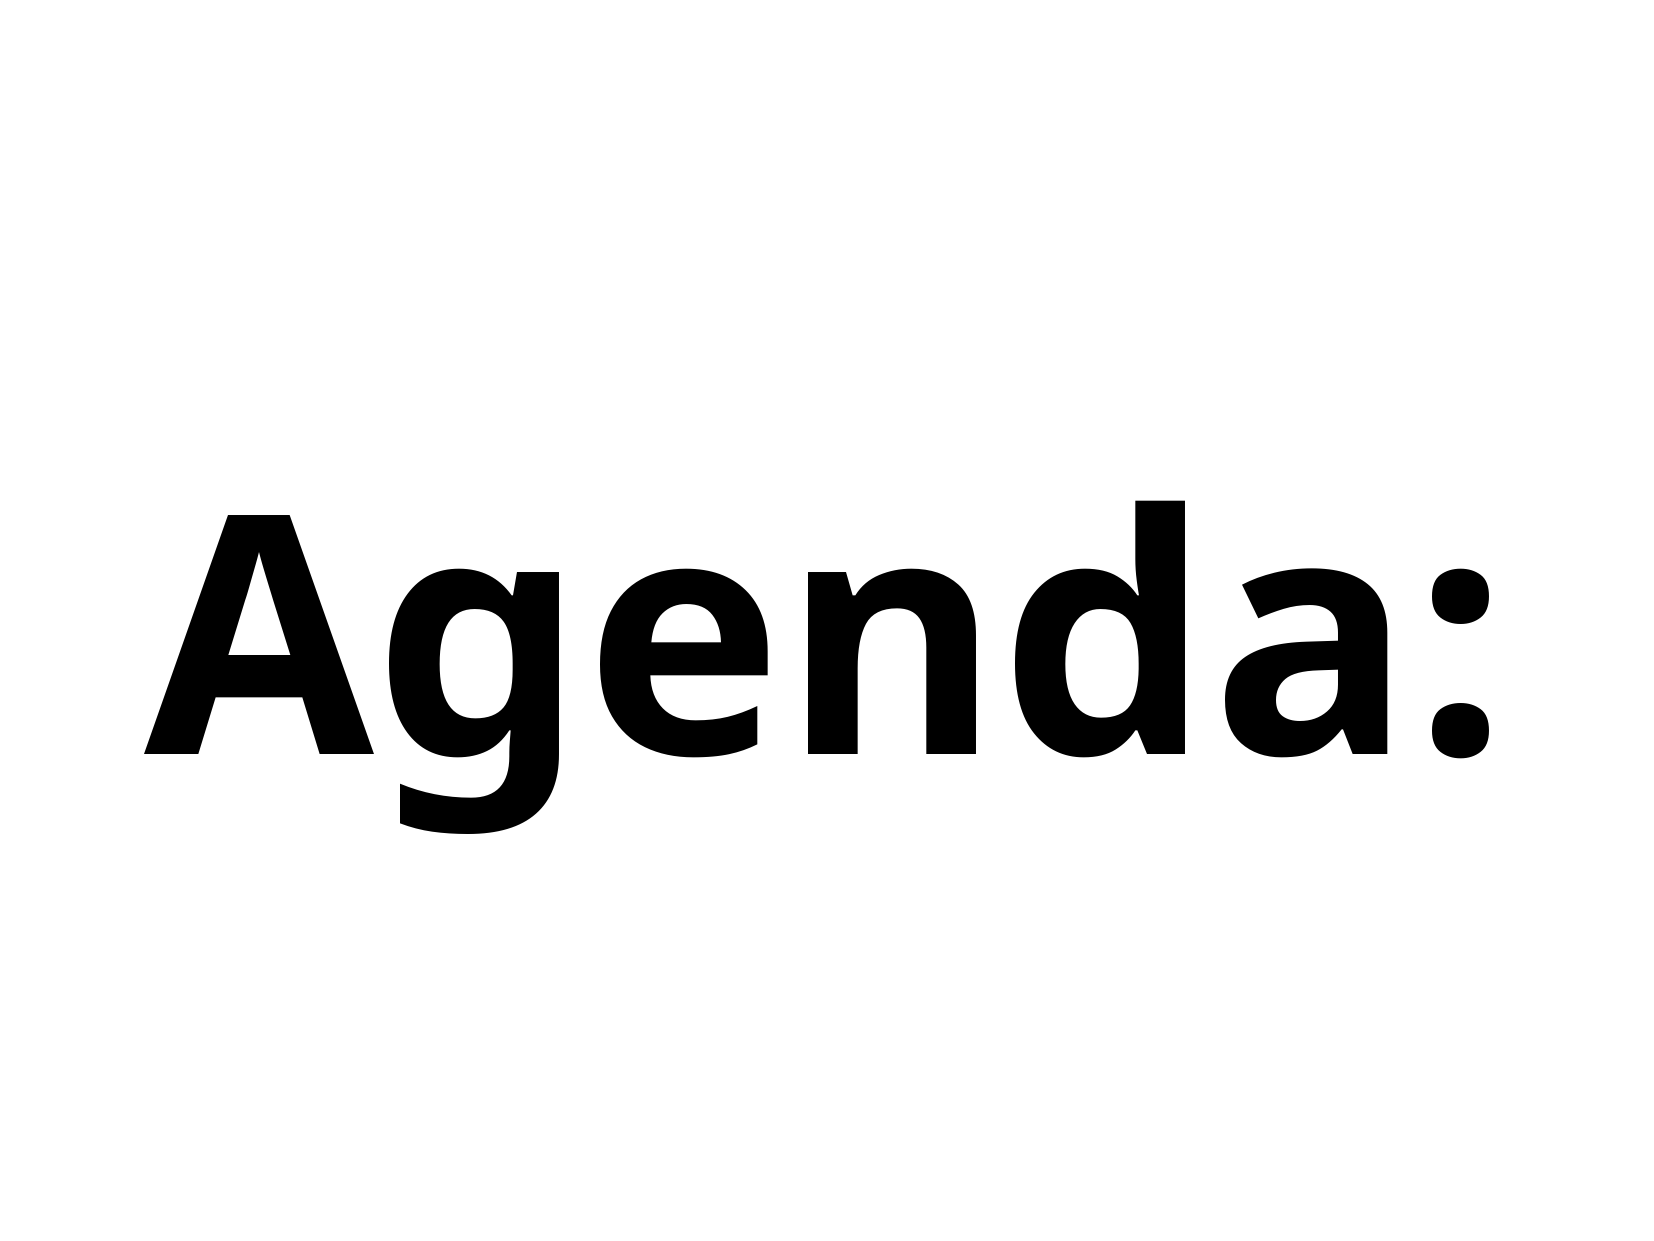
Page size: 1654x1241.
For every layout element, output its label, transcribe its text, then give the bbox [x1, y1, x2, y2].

title Agenda: [82, 49, 1571, 1201]
